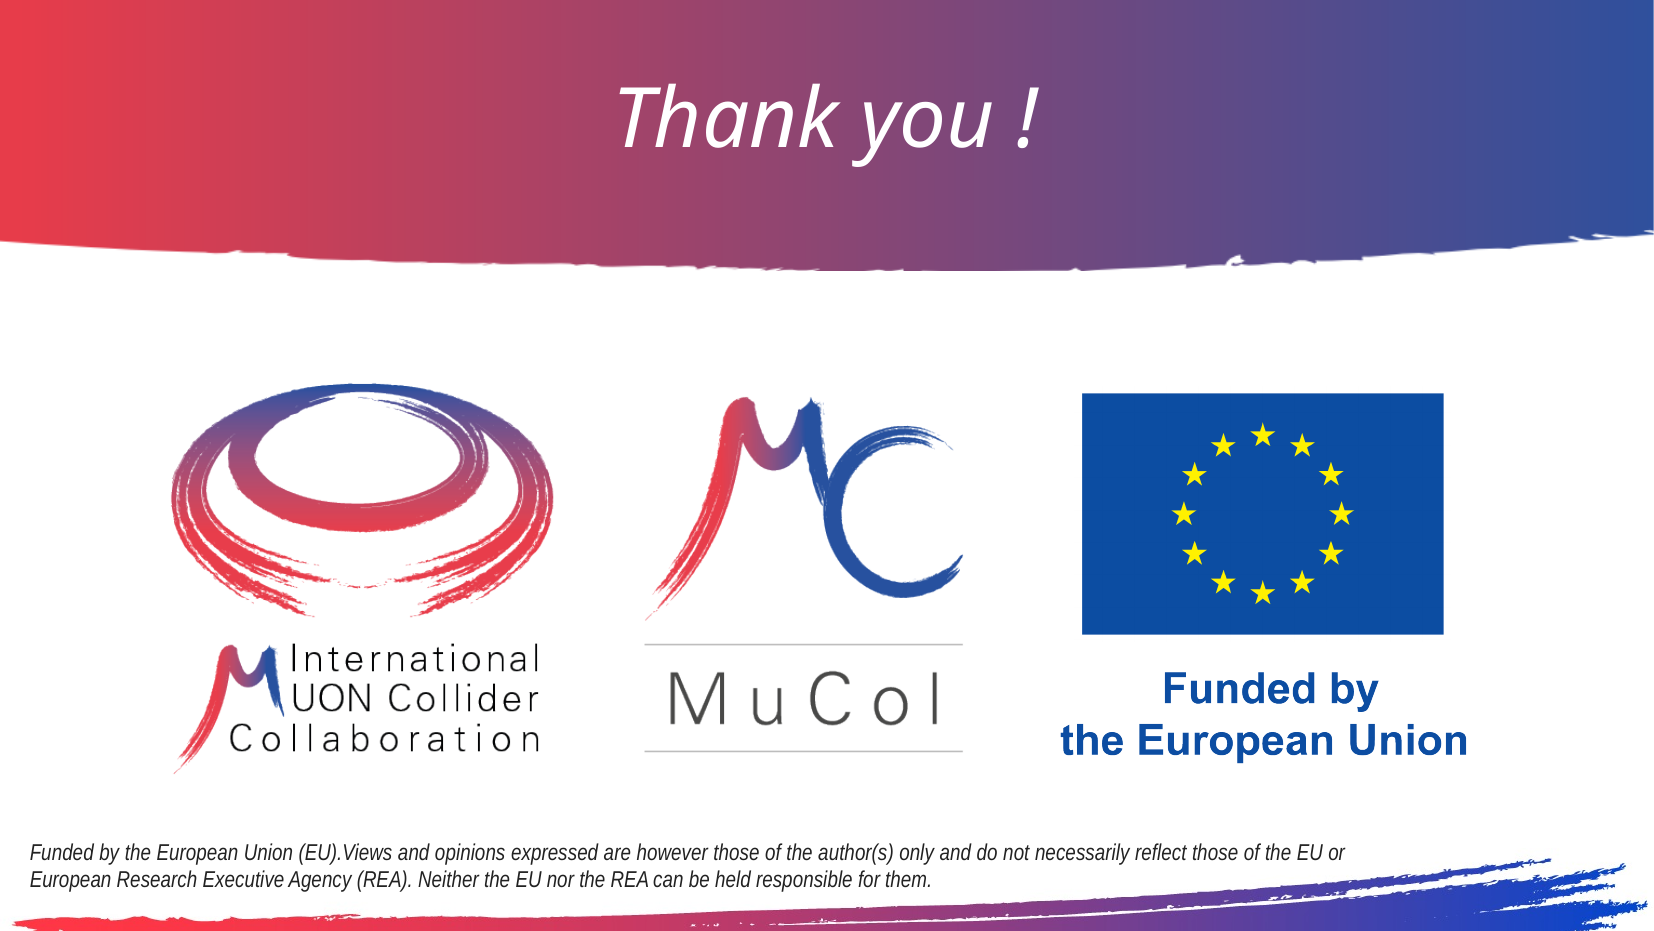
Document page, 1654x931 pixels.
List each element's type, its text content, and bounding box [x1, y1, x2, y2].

text_box Funded by the European Union (EU).Views and opinions expressed are however those of the author(s) only and do not necessarily reflect those of the EU or European Research Executive Agency (REA). Neither the EU nor the REA can be held responsible for them. [14, 830, 1362, 900]
picture [1039, 348, 1487, 802]
picture [0, 848, 1654, 931]
text_box Thank you ! [597, 50, 1057, 166]
picture [0, 0, 1654, 271]
picture [120, 333, 1013, 810]
